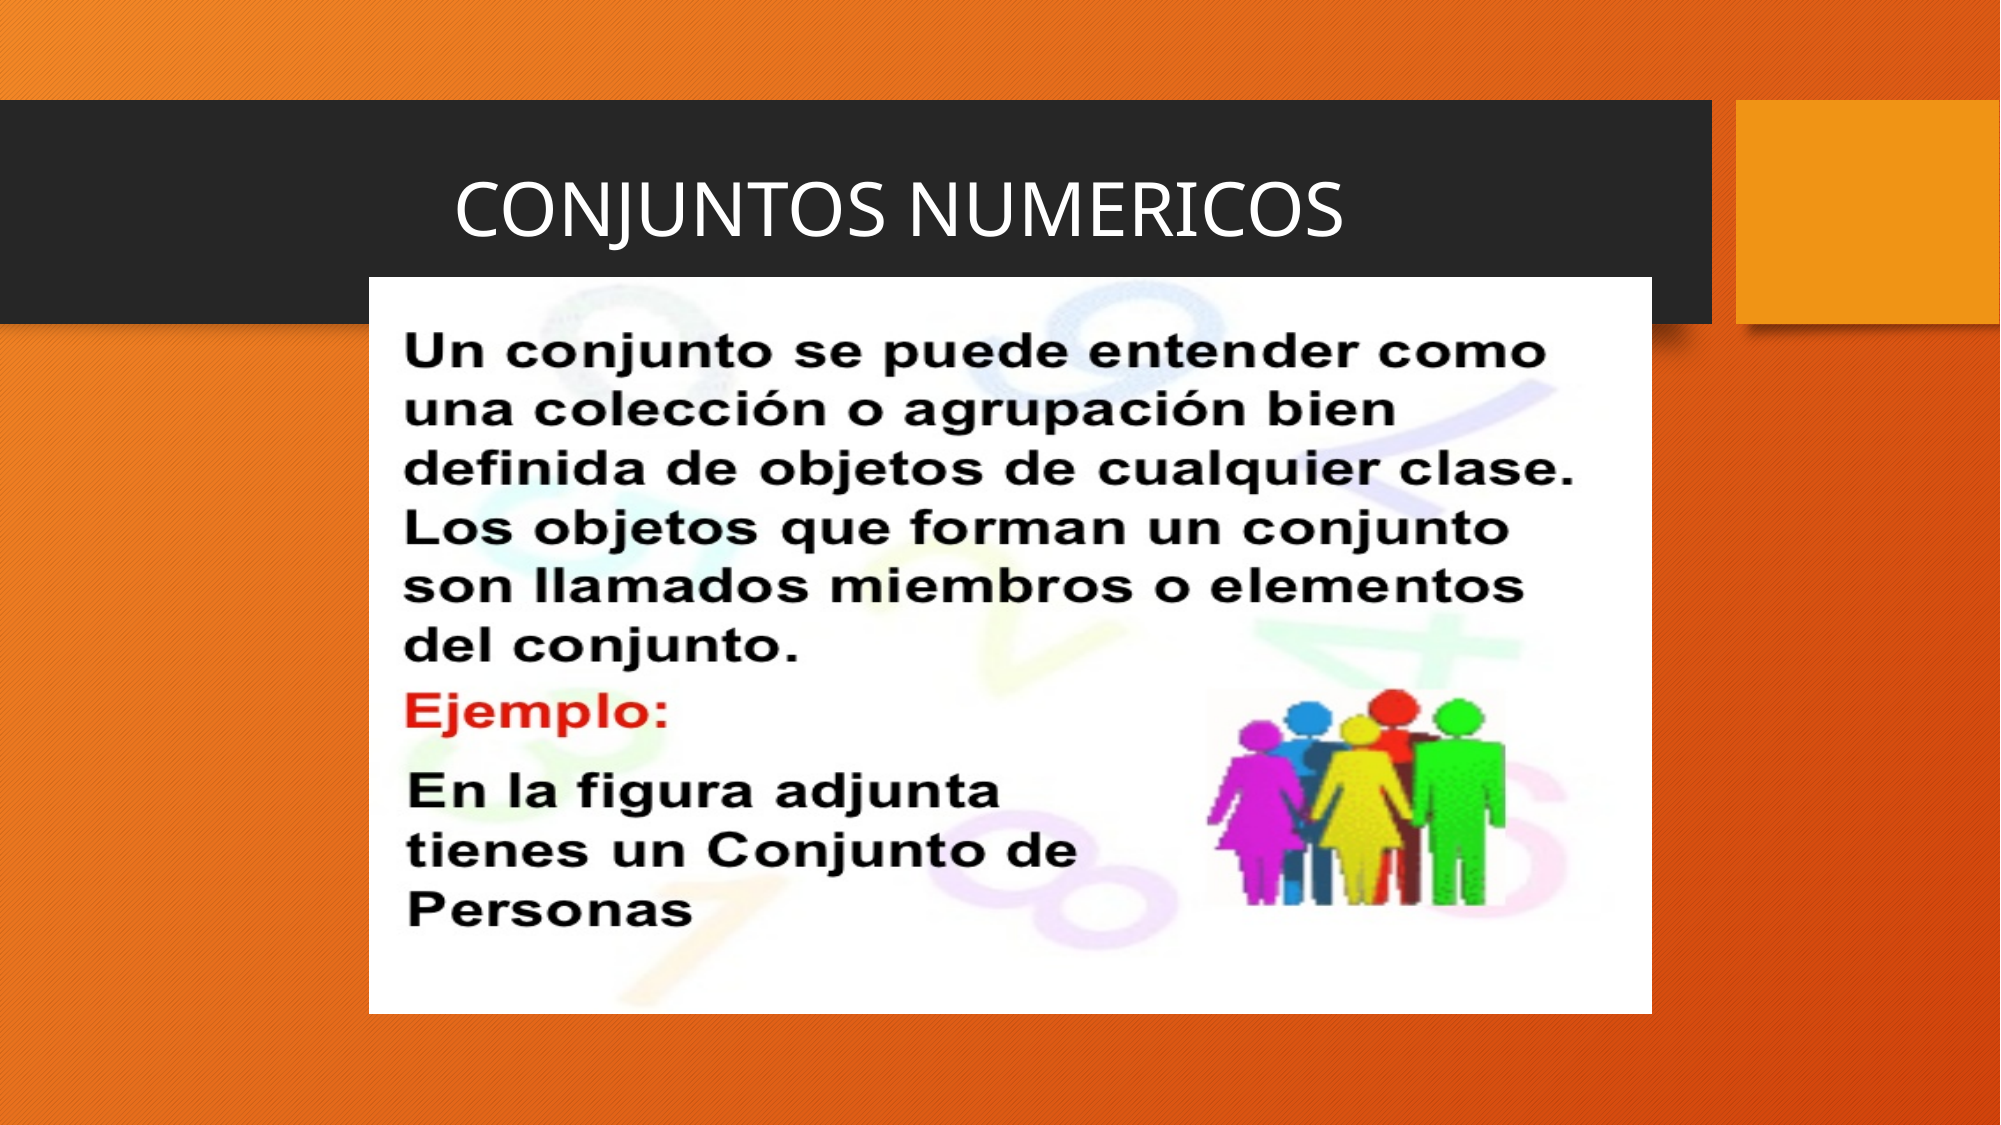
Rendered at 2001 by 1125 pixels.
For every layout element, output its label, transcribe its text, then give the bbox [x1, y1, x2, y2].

title CONJUNTOS NUMERICOS [111, 123, 1689, 301]
picture [369, 277, 1652, 1014]
